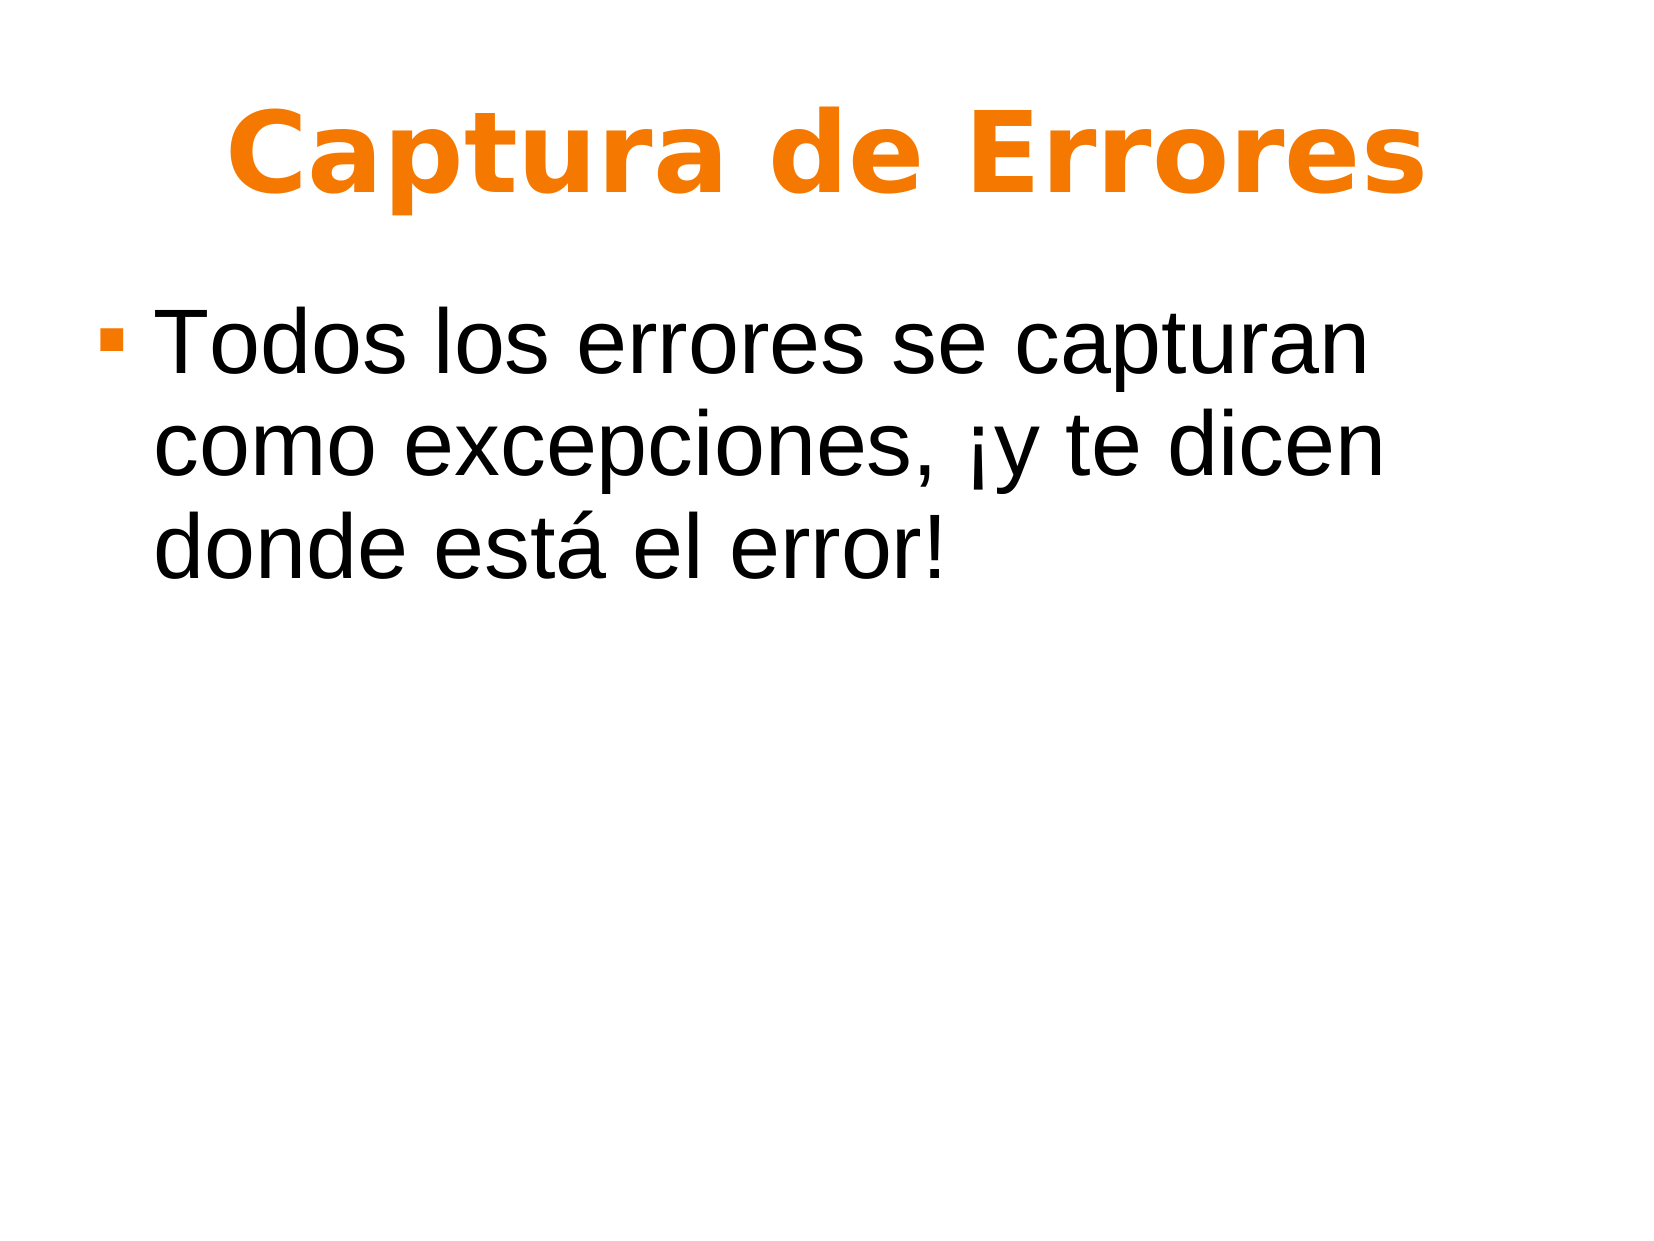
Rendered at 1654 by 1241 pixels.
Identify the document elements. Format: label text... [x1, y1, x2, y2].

list Todos los errores se capturan como excepciones, ¡y te dicen donde está el error! [82, 290, 1571, 1094]
title Captura de Errores [82, 56, 1571, 250]
